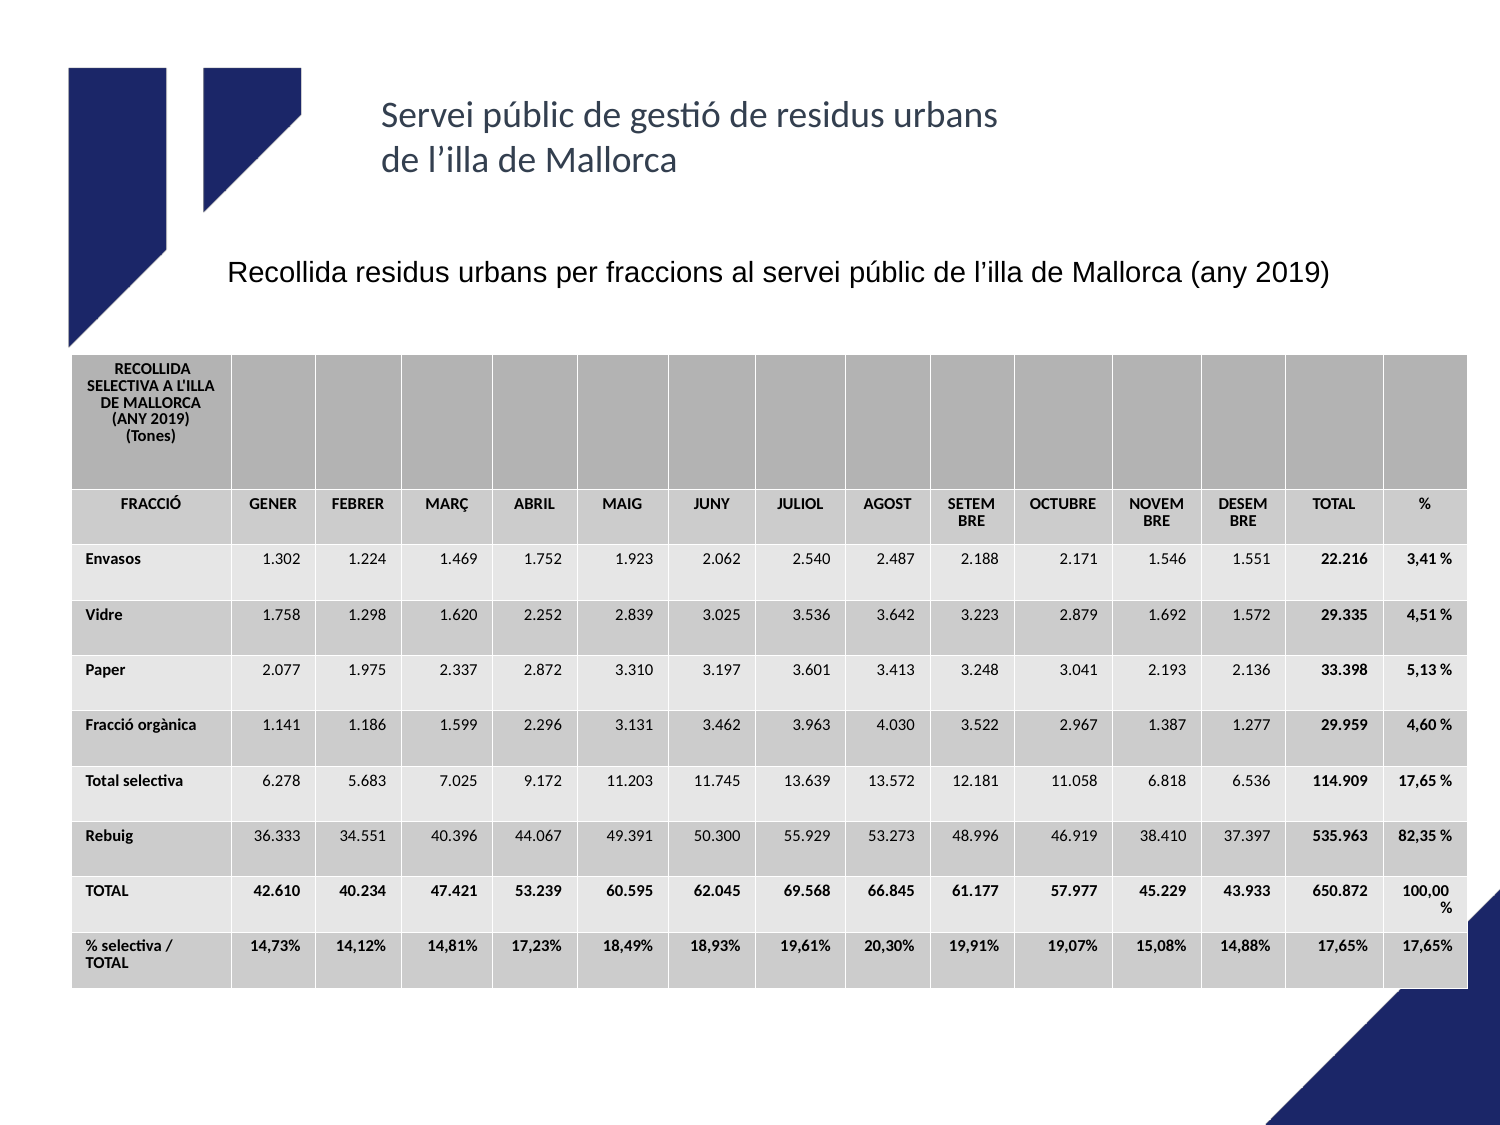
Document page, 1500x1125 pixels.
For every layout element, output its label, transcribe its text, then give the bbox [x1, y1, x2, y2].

table_cell 1.277 [1202, 711, 1285, 766]
table_cell 37.397 [1202, 822, 1285, 876]
table_header [493, 355, 577, 489]
table_cell 17,65% [1286, 933, 1383, 988]
table_header [1113, 355, 1201, 489]
table_cell 4,60 % [1384, 711, 1467, 766]
table_cell 3.041 [1015, 656, 1112, 710]
table_cell 22.216 [1286, 545, 1383, 600]
table_cell % selectiva / TOTAL [72, 933, 231, 988]
table_cell 40.396 [402, 822, 492, 876]
table_cell 11.203 [578, 767, 668, 821]
table_cell 1.975 [316, 656, 401, 710]
table_cell MARÇ [402, 490, 492, 544]
table_cell Fracció orgànica [72, 711, 231, 766]
table_cell JULIOL [756, 490, 845, 544]
table_cell 14,81% [402, 933, 492, 988]
table_header [1202, 355, 1285, 489]
table_cell 4.030 [846, 711, 930, 766]
table_cell 3.248 [931, 656, 1014, 710]
table_cell 42.610 [232, 877, 315, 932]
table_header [756, 355, 845, 489]
table_cell 29.959 [1286, 711, 1383, 766]
table_cell 2.188 [931, 545, 1014, 600]
table_cell 1.469 [402, 545, 492, 600]
table_header [402, 355, 492, 489]
table_cell SETEMBRE [931, 490, 1014, 544]
table_cell 3.413 [846, 656, 930, 710]
table_cell 36.333 [232, 822, 315, 876]
table_cell 1.572 [1202, 601, 1285, 655]
table_cell AGOST [846, 490, 930, 544]
table_cell 3.025 [669, 601, 755, 655]
table_cell 1.224 [316, 545, 401, 600]
table_cell 3.223 [931, 601, 1014, 655]
table_header [669, 355, 755, 489]
table_cell 1.923 [578, 545, 668, 600]
table_cell 61.177 [931, 877, 1014, 932]
table_cell 6.536 [1202, 767, 1285, 821]
table_cell % [1384, 490, 1467, 544]
table_cell 29.335 [1286, 601, 1383, 655]
table_cell 535.963 [1286, 822, 1383, 876]
table_cell 53.239 [493, 877, 577, 932]
table_cell Envasos [72, 545, 231, 600]
table_cell 46.919 [1015, 822, 1112, 876]
table_cell 4,51 % [1384, 601, 1467, 655]
table_cell 1.186 [316, 711, 401, 766]
table_cell TOTAL [1286, 490, 1383, 544]
table_cell 1.599 [402, 711, 492, 766]
table_cell 57.977 [1015, 877, 1112, 932]
table_header [232, 355, 315, 489]
table_cell 40.234 [316, 877, 401, 932]
table_cell 2.540 [756, 545, 845, 600]
table_cell 3.197 [669, 656, 755, 710]
table_cell FEBRER [316, 490, 401, 544]
table_header [1384, 355, 1467, 489]
table_cell 13.639 [756, 767, 845, 821]
table_cell 49.391 [578, 822, 668, 876]
table_cell 1.752 [493, 545, 577, 600]
table_cell 11.058 [1015, 767, 1112, 821]
table_cell 43.933 [1202, 877, 1285, 932]
table_cell 14,12% [316, 933, 401, 988]
text_box Recollida residus urbans per fraccions al servei públic de l’illa de Mallorca (any 2019) [212, 248, 1406, 328]
table_cell 3.601 [756, 656, 845, 710]
table_cell 5.683 [316, 767, 401, 821]
table_cell 1.302 [232, 545, 315, 600]
table_cell 2.077 [232, 656, 315, 710]
table_cell 18,93% [669, 933, 755, 988]
table_cell 2.967 [1015, 711, 1112, 766]
table_cell 3.462 [669, 711, 755, 766]
table_cell 17,23% [493, 933, 577, 988]
table_cell 3.131 [578, 711, 668, 766]
table_cell 82,35 % [1384, 822, 1467, 876]
table_cell DESEMBRE [1202, 490, 1285, 544]
table_cell NOVEMBRE [1113, 490, 1201, 544]
table_cell 2.487 [846, 545, 930, 600]
table_cell 3.310 [578, 656, 668, 710]
table_cell 33.398 [1286, 656, 1383, 710]
table_cell 19,61% [756, 933, 845, 988]
table_cell TOTAL [72, 877, 231, 932]
title Servei públic de gestió de residus urbans de l’illa de Mallorca [366, 82, 1099, 213]
table_cell 6.278 [232, 767, 315, 821]
table_cell GENER [232, 490, 315, 544]
table_cell 55.929 [756, 822, 845, 876]
table_header [931, 355, 1014, 489]
table_cell FRACCIÓ [72, 490, 231, 544]
table_cell 2.171 [1015, 545, 1112, 600]
table_header [578, 355, 668, 489]
table_cell 1.387 [1113, 711, 1201, 766]
table_cell 2.062 [669, 545, 755, 600]
table_cell 1.758 [232, 601, 315, 655]
table_cell 47.421 [402, 877, 492, 932]
table_cell 62.045 [669, 877, 755, 932]
table_cell 15,08% [1113, 933, 1201, 988]
table_cell 9.172 [493, 767, 577, 821]
table_cell 20,30% [846, 933, 930, 988]
table_cell 14,73% [232, 933, 315, 988]
table_cell 14,88% [1202, 933, 1285, 988]
table_cell 44.067 [493, 822, 577, 876]
table_cell Vidre [72, 601, 231, 655]
table_cell 3.536 [756, 601, 845, 655]
table_cell Total selectiva [72, 767, 231, 821]
table_cell 1.692 [1113, 601, 1201, 655]
table_cell 2.879 [1015, 601, 1112, 655]
table_header [846, 355, 930, 489]
table_cell 3.963 [756, 711, 845, 766]
table_cell 1.298 [316, 601, 401, 655]
table_cell MAIG [578, 490, 668, 544]
table_cell JUNY [669, 490, 755, 544]
table_cell 1.620 [402, 601, 492, 655]
table_cell 34.551 [316, 822, 401, 876]
table_header RECOLLIDA SELECTIVA A L'ILLA DE MALLORCA (ANY 2019) (Tones) [72, 355, 231, 489]
table_cell 12.181 [931, 767, 1014, 821]
table_cell 2.136 [1202, 656, 1285, 710]
table_cell 45.229 [1113, 877, 1201, 932]
table_cell 6.818 [1113, 767, 1201, 821]
table_cell OCTUBRE [1015, 490, 1112, 544]
table_cell 18,49% [578, 933, 668, 988]
table_cell 650.872 [1286, 877, 1383, 932]
table_cell Rebuig [72, 822, 231, 876]
table_cell 3.642 [846, 601, 930, 655]
table_cell 19,91% [931, 933, 1014, 988]
table_header [1015, 355, 1112, 489]
table_cell 2.839 [578, 601, 668, 655]
table_cell 53.273 [846, 822, 930, 876]
table_cell 69.568 [756, 877, 845, 932]
table_cell 1.551 [1202, 545, 1285, 600]
table_cell 48.996 [931, 822, 1014, 876]
table_cell 3,41 % [1384, 545, 1467, 600]
table_cell 114.909 [1286, 767, 1383, 821]
table_cell 17,65 % [1384, 767, 1467, 821]
table_cell 2.252 [493, 601, 577, 655]
table_cell 19,07% [1015, 933, 1112, 988]
table_cell 11.745 [669, 767, 755, 821]
table_cell Paper [72, 656, 231, 710]
table_cell 1.141 [232, 711, 315, 766]
table_cell 17,65% [1384, 933, 1467, 988]
table_cell 2.337 [402, 656, 492, 710]
table_header [316, 355, 401, 489]
table_cell 50.300 [669, 822, 755, 876]
table_cell 13.572 [846, 767, 930, 821]
table_header [1286, 355, 1383, 489]
table_cell ABRIL [493, 490, 577, 544]
table_cell 2.872 [493, 656, 577, 710]
table_cell 2.193 [1113, 656, 1201, 710]
table_cell 100,00 % [1384, 877, 1467, 932]
picture [0, 0, 1500, 1125]
table_cell 38.410 [1113, 822, 1201, 876]
table_cell 60.595 [578, 877, 668, 932]
table_cell 66.845 [846, 877, 930, 932]
table_cell 1.546 [1113, 545, 1201, 600]
table_cell 3.522 [931, 711, 1014, 766]
table_cell 5,13 % [1384, 656, 1467, 710]
table_cell 7.025 [402, 767, 492, 821]
table_cell 2.296 [493, 711, 577, 766]
